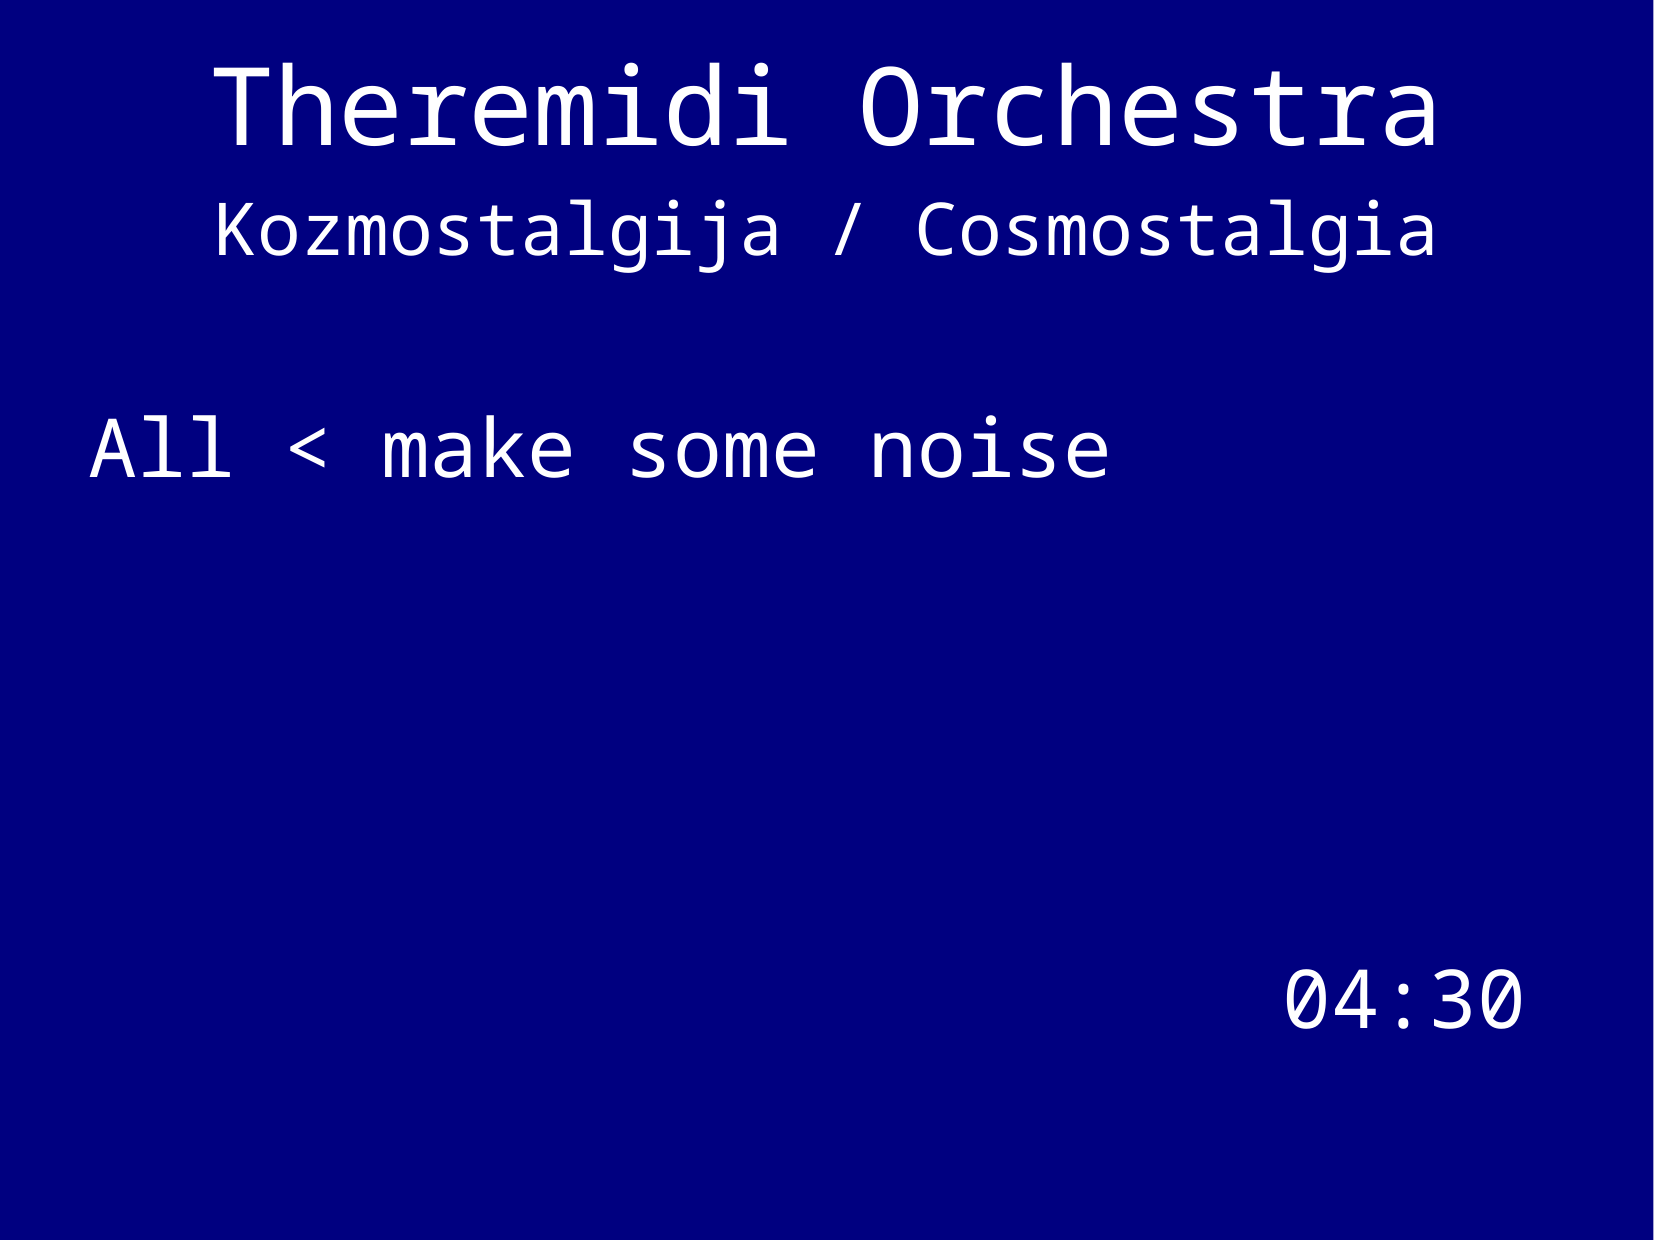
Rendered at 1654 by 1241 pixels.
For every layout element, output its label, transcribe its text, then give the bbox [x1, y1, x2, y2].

subtitle All < make some noise [88, 272, 1566, 1063]
text_box 04:30 [1282, 900, 1620, 1096]
title Theremidi Orchestra Kozmostalgija / Cosmostalgia [82, 49, 1571, 257]
